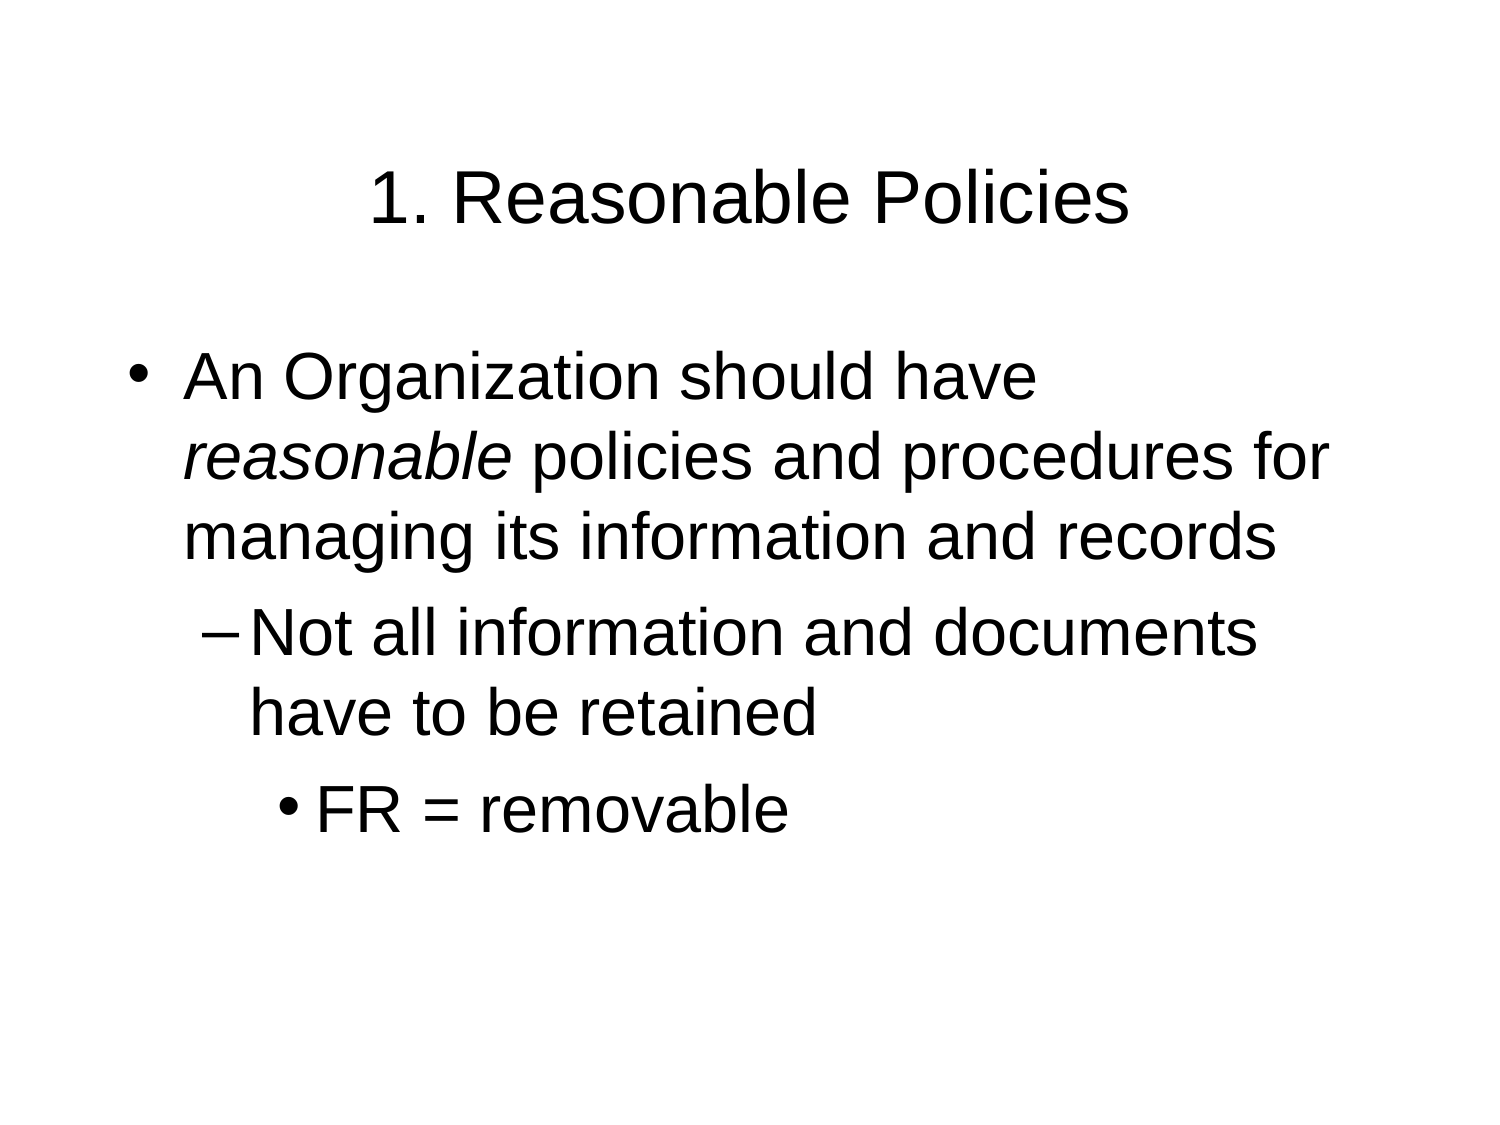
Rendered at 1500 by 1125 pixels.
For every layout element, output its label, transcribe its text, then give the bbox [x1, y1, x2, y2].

title 1. Reasonable Policies [112, 99, 1388, 288]
list An Organization should have reasonable policies and procedures for managing its information and records Not all information and documents have to be retained FR = removable [112, 324, 1388, 1001]
